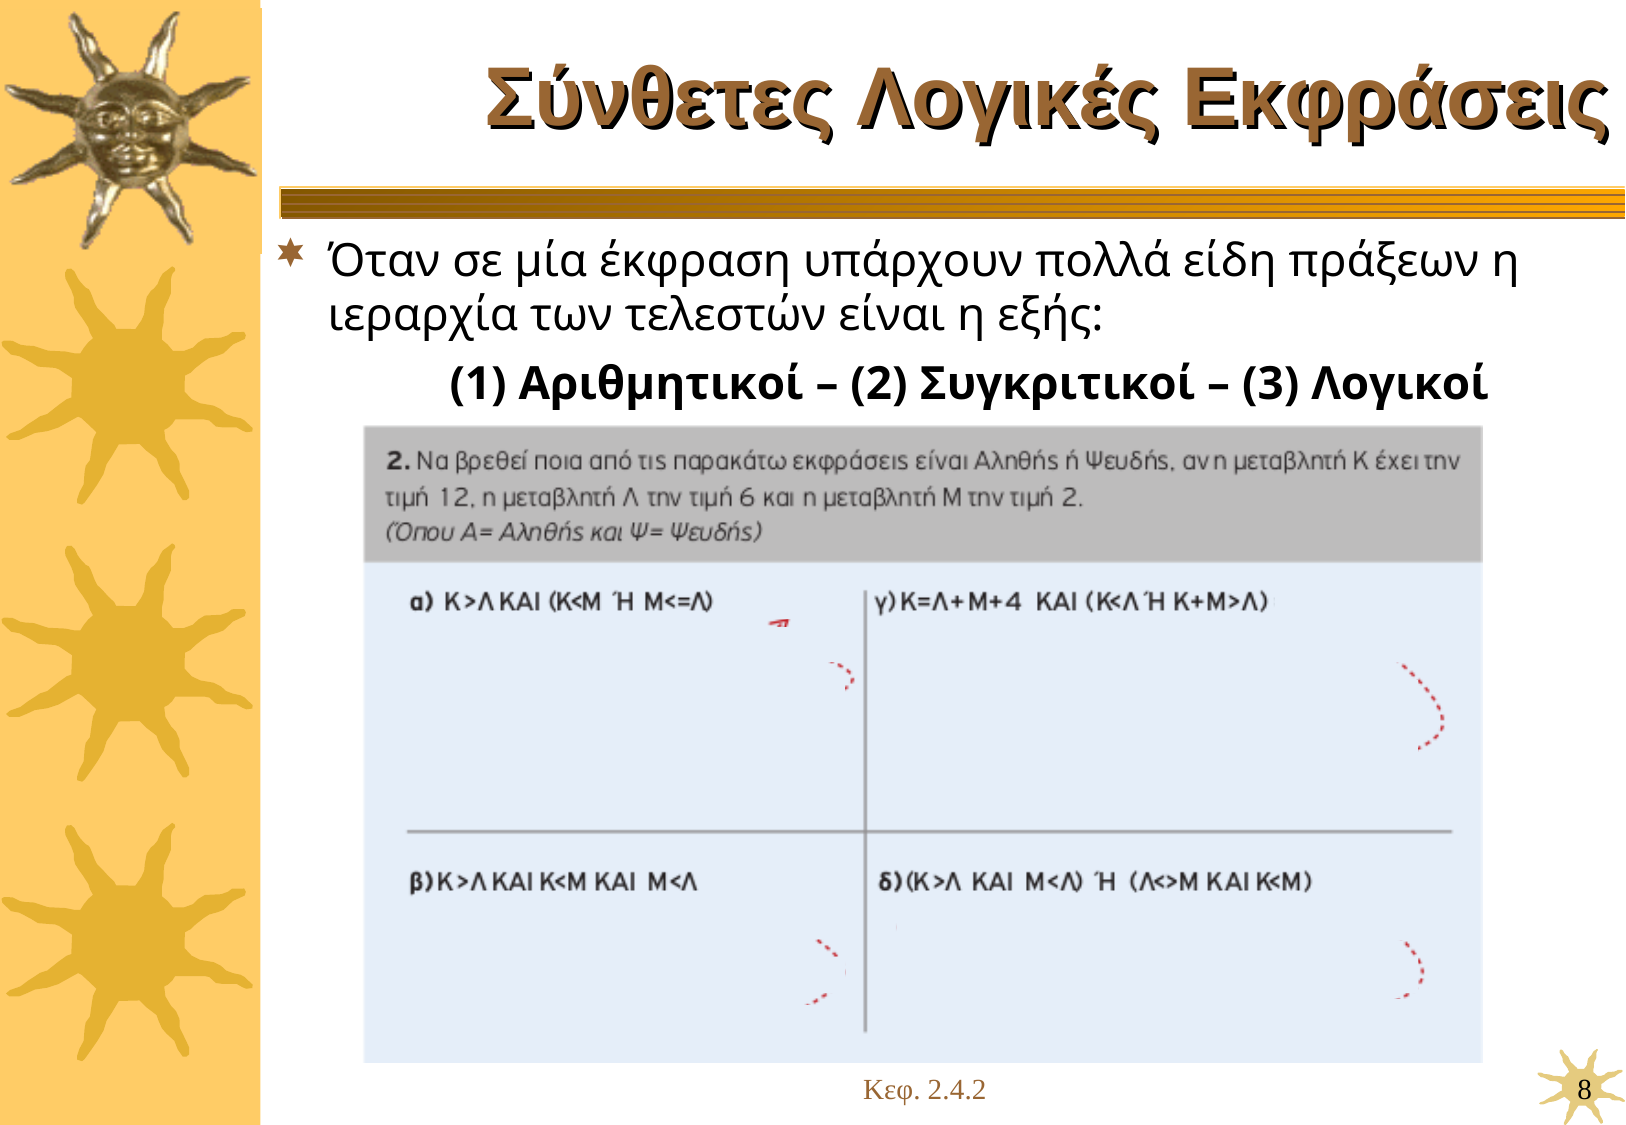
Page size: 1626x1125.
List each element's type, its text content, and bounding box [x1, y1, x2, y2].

text_box Όταν σε μία έκφραση υπάρχουν πολλά είδη πράξεων η ιεραρχία των τελεστών είναι η εξής: (1) Αριθμητικοί – (2) Συγκριτικοί – (3) Λογικοί [256, 222, 1626, 680]
text_box Σύνθετες Λογικές Εκφράσεις [0, 0, 1625, 150]
picture [360, 424, 1483, 1063]
picture [1, 150, 262, 254]
